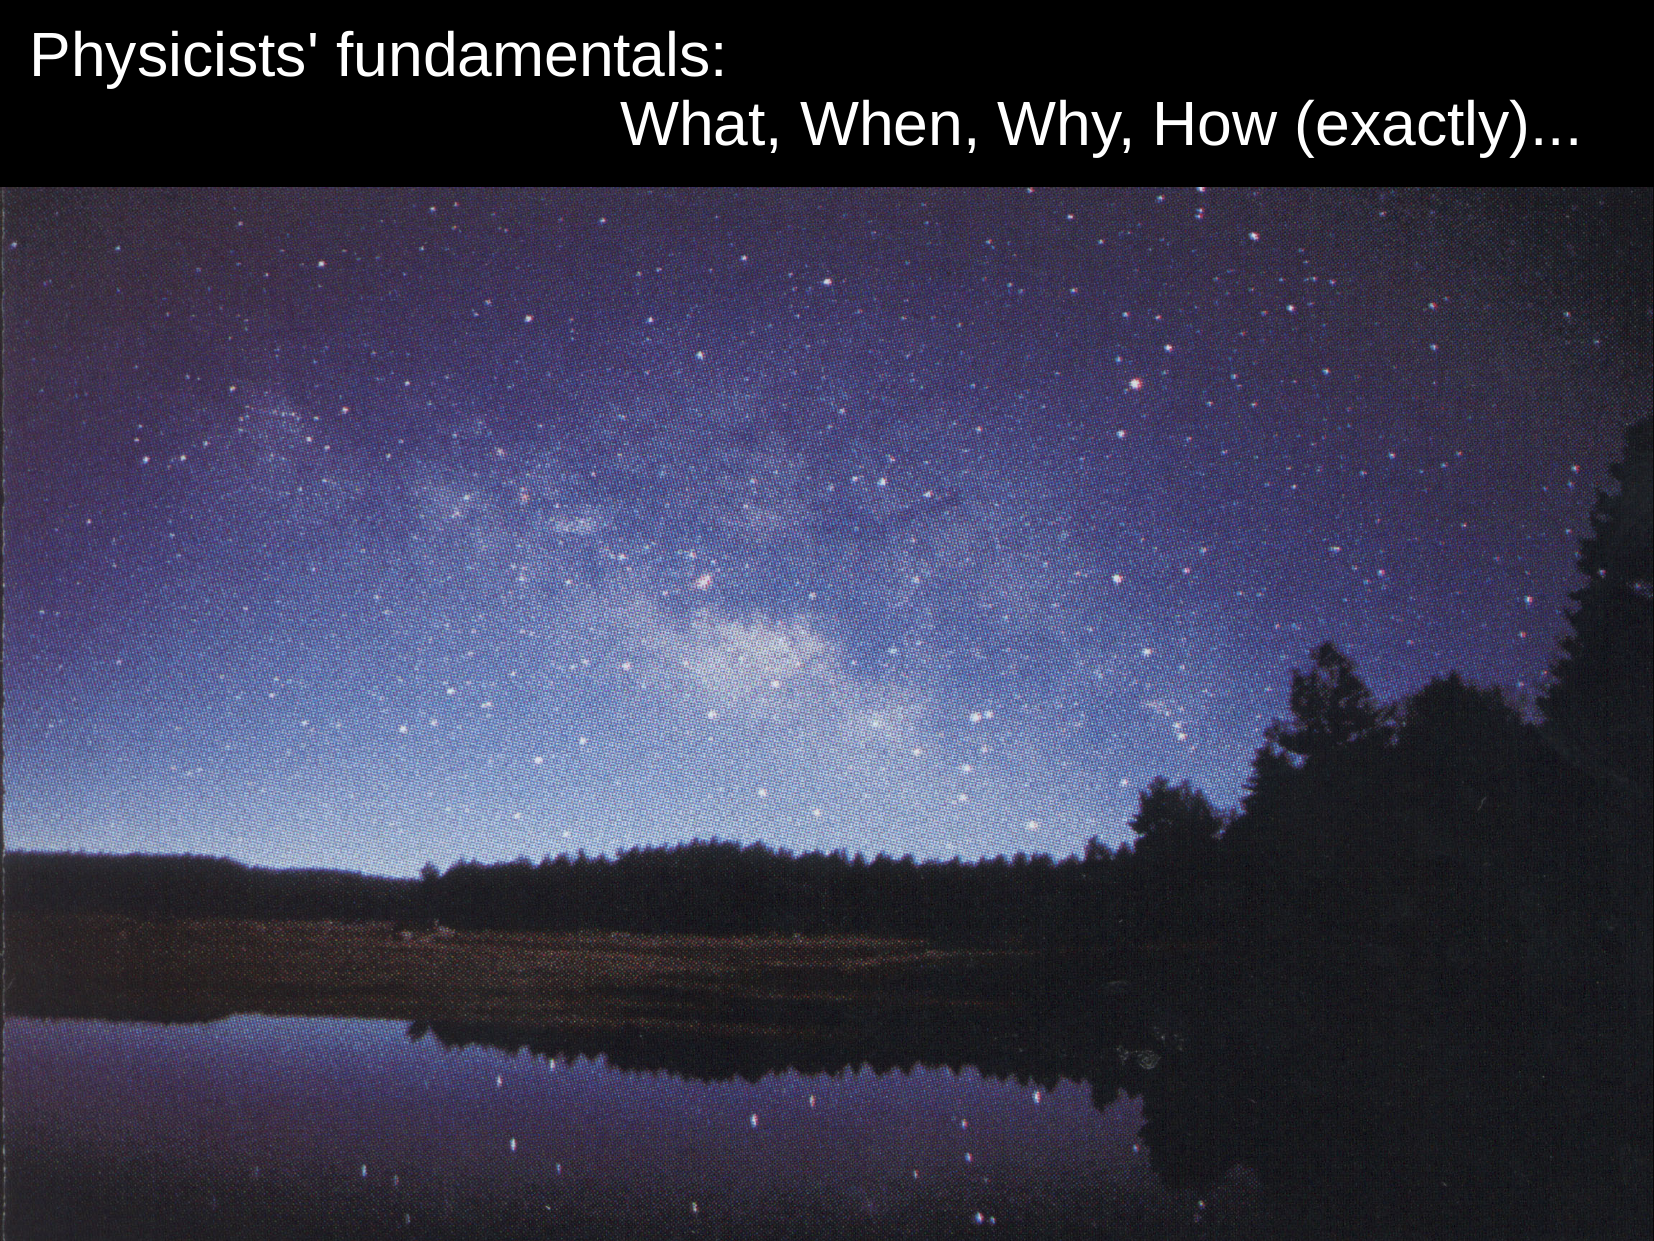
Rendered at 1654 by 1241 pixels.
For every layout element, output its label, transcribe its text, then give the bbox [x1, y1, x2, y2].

picture [0, 187, 1654, 1241]
text_box Physicists' fundamentals: What, When, Why, How (exactly)... [14, 12, 1654, 167]
text_box [0, 0, 1654, 187]
